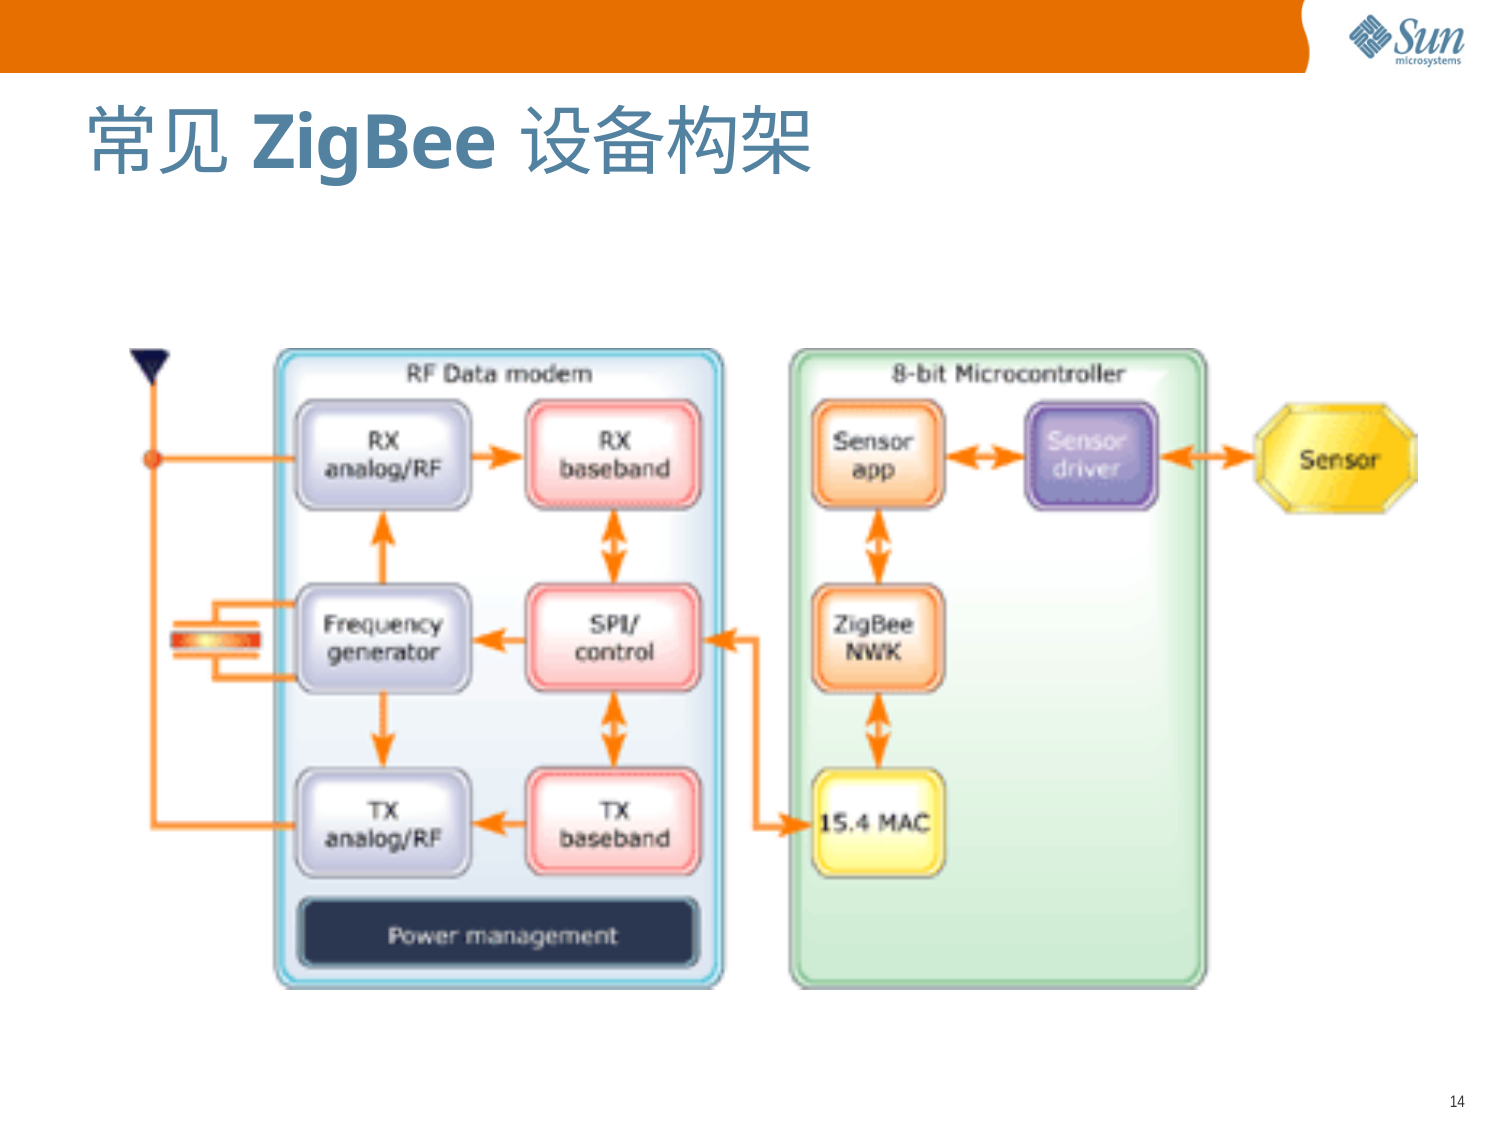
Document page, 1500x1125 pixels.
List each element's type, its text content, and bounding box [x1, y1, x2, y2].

picture [0, 0, 1500, 73]
picture [129, 348, 1418, 990]
title 常见ZigBee设备构架 [83, 94, 1446, 199]
